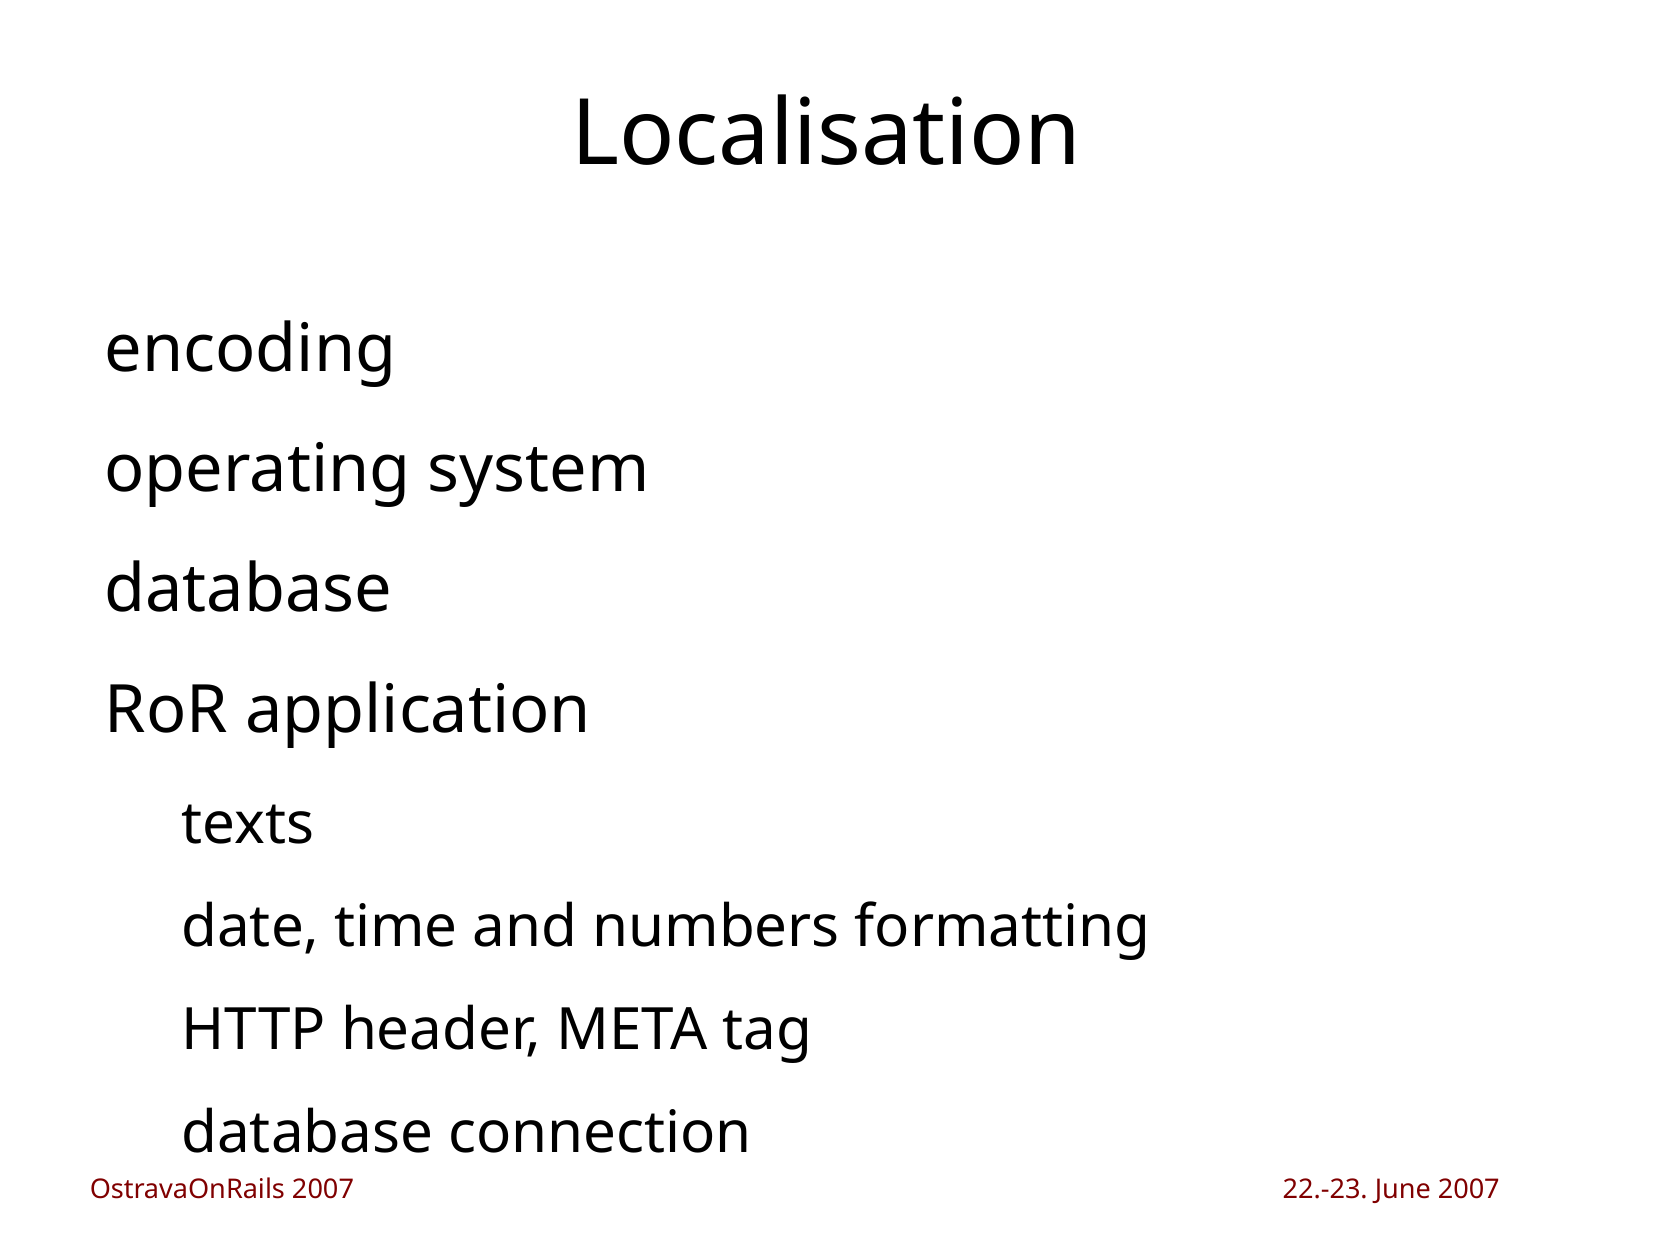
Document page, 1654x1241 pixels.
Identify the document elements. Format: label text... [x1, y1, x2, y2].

list encoding operating system database RoR application texts date, time and numbers formatting HTTP header, META tag database connection [86, 300, 1576, 1119]
title Localisation [82, 25, 1571, 233]
